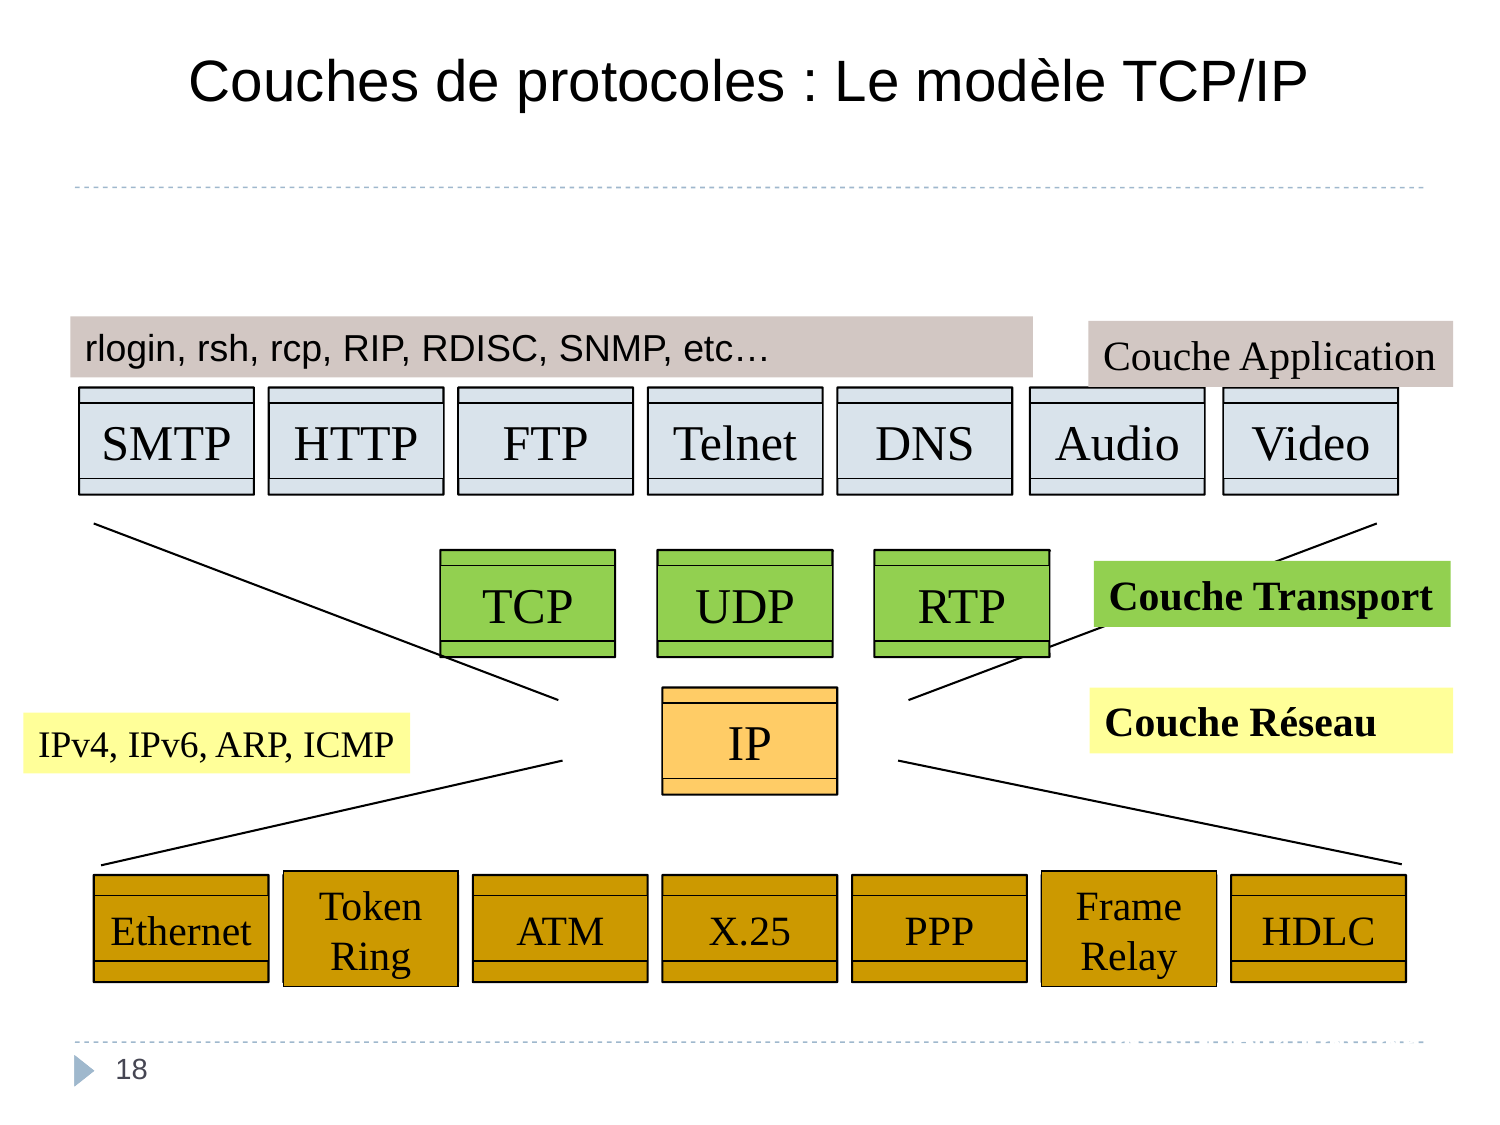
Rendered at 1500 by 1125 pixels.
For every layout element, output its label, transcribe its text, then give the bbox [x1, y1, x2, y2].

text_box RTP [874, 565, 1050, 642]
text_box Ethernet [93, 895, 269, 961]
text_box [1223, 387, 1399, 402]
text_box [657, 549, 833, 565]
text_box TCP [440, 565, 616, 642]
text_box HTTP [268, 403, 444, 479]
text_box [874, 549, 1050, 565]
text_box [657, 642, 833, 658]
text_box Token Ring [283, 871, 459, 987]
text_box [93, 962, 269, 983]
text_box Couche Transport [1093, 560, 1451, 627]
text_box [268, 479, 444, 495]
text_box SMTP [79, 403, 254, 479]
text_box [93, 875, 269, 895]
text_box [647, 479, 823, 495]
text_box Frame Relay [1041, 871, 1217, 987]
text_box [79, 387, 254, 402]
text_box [472, 962, 648, 983]
text_box [1029, 479, 1205, 495]
text_box [472, 875, 648, 895]
text_box PPP [852, 895, 1027, 961]
text_box [662, 687, 838, 702]
text_box FTP [458, 403, 634, 479]
text_box [458, 387, 634, 402]
text_box Data link layer [1058, 999, 1434, 1086]
text_box rlogin, rsh, rcp, RIP, RDISC, SNMP, etc… [70, 316, 1033, 378]
text_box X.25 [662, 895, 838, 961]
text_box DNS [837, 403, 1013, 479]
text_box Couche Application [1088, 320, 1454, 387]
text_box [837, 387, 1013, 402]
text_box ATM [472, 895, 648, 961]
text_box [874, 642, 1050, 658]
text_box [852, 875, 1027, 895]
text_box IP [662, 703, 838, 779]
text_box [662, 875, 838, 895]
text_box IPv4, IPv6, ARP, ICMP [23, 712, 411, 774]
text_box [662, 962, 838, 983]
text_box 18 [100, 1042, 426, 1103]
text_box Couche Réseau [1089, 687, 1454, 754]
text_box UDP [657, 565, 833, 642]
text_box [440, 642, 616, 658]
text_box [79, 479, 254, 495]
text_box [1231, 962, 1406, 983]
text_box [268, 387, 444, 402]
text_box [458, 479, 634, 495]
text_box Audio [1029, 403, 1205, 479]
text_box [852, 962, 1027, 983]
text_box Telnet [647, 403, 823, 479]
text_box [662, 779, 838, 795]
text_box HDLC [1231, 895, 1406, 961]
text_box Couches de protocoles : Le modèle TCP/IP [0, 35, 1500, 119]
text_box [440, 549, 616, 565]
text_box [647, 387, 823, 402]
text_box [837, 479, 1013, 495]
text_box Video [1223, 403, 1399, 479]
text_box [1223, 479, 1399, 495]
text_box [1231, 875, 1406, 895]
text_box [1029, 387, 1205, 402]
